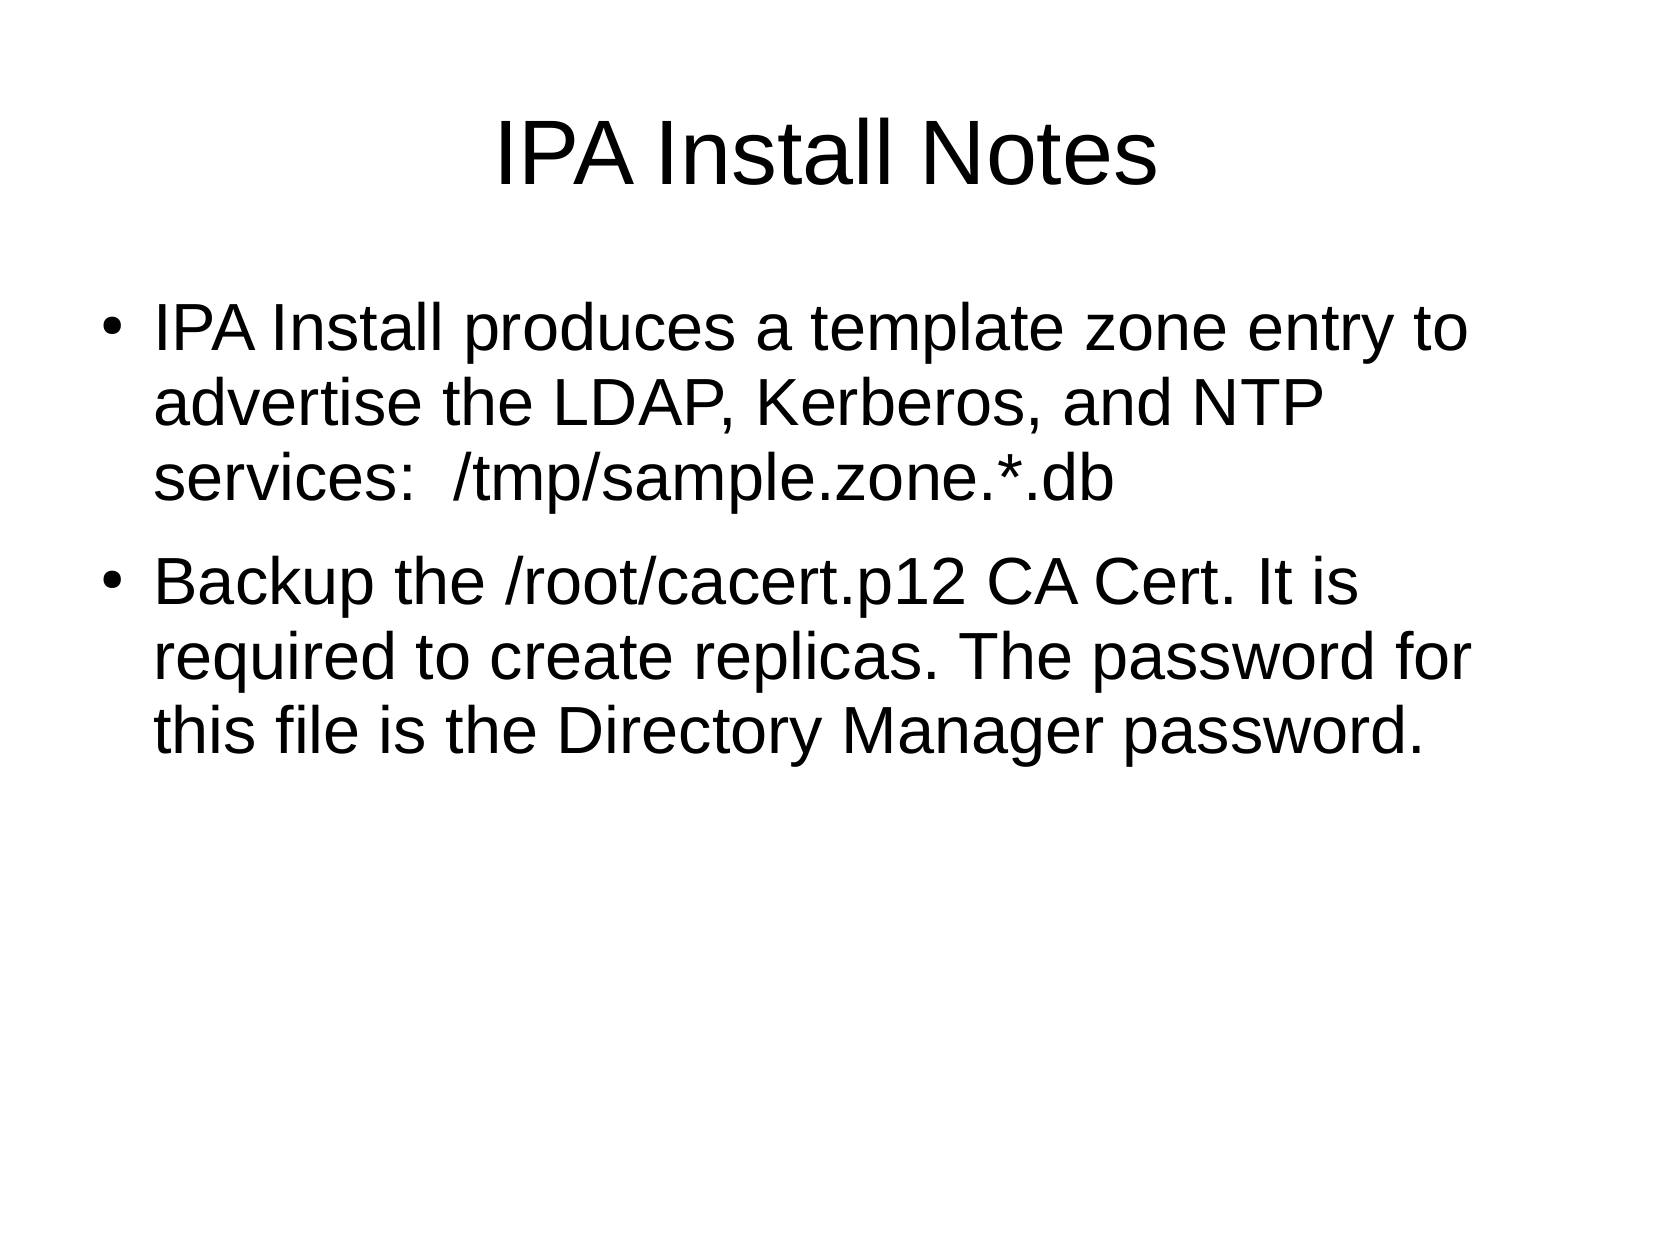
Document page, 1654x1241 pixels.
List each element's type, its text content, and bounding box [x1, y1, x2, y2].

list IPA Install produces a template zone entry to advertise the LDAP, Kerberos, and NTP services: /tmp/sample.zone.*.db Backup the /root/cacert.p12 CA Cert. It is required to create replicas. The password for this file is the Directory Manager password. [82, 290, 1571, 1010]
title IPA Install Notes [82, 49, 1571, 257]
